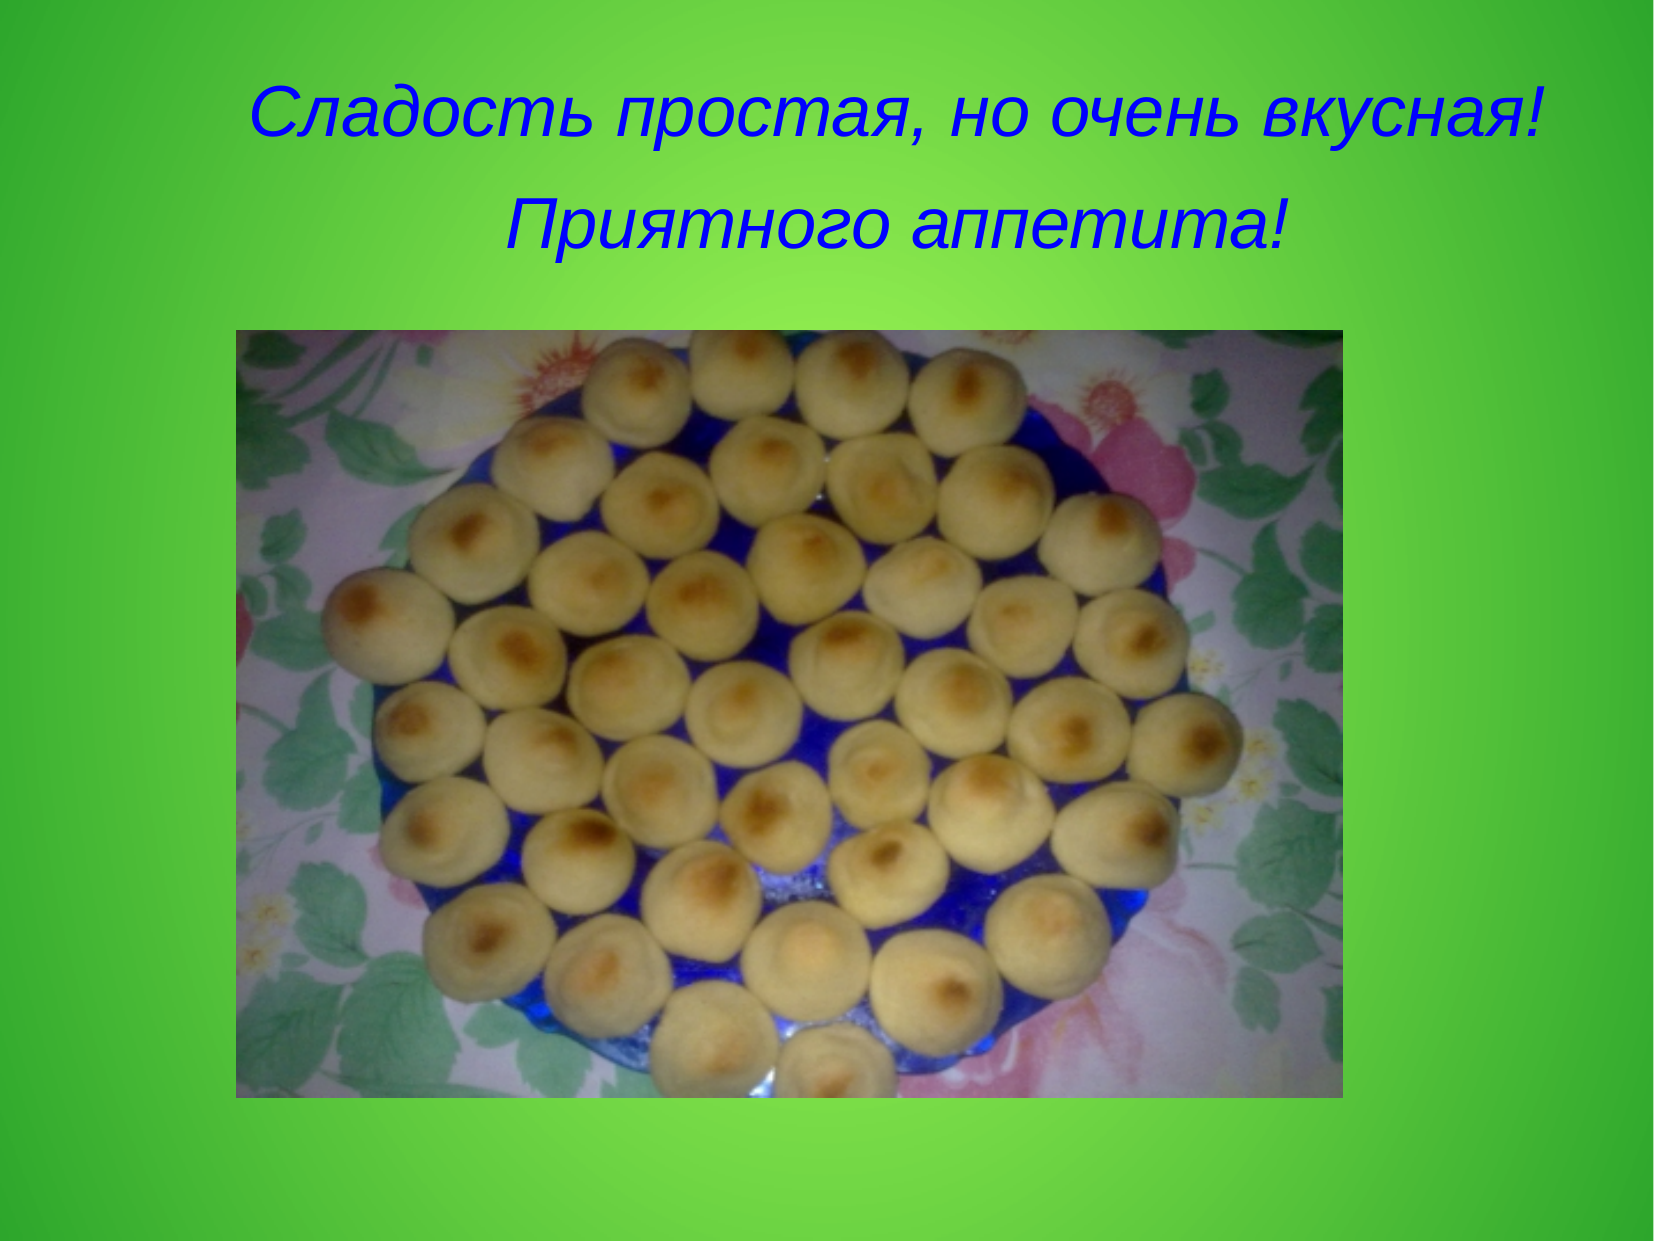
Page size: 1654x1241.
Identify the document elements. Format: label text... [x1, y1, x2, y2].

picture [0, 0, 1654, 1241]
list Сладость простая, но очень вкусная! Приятного аппетита! [118, 70, 1607, 331]
